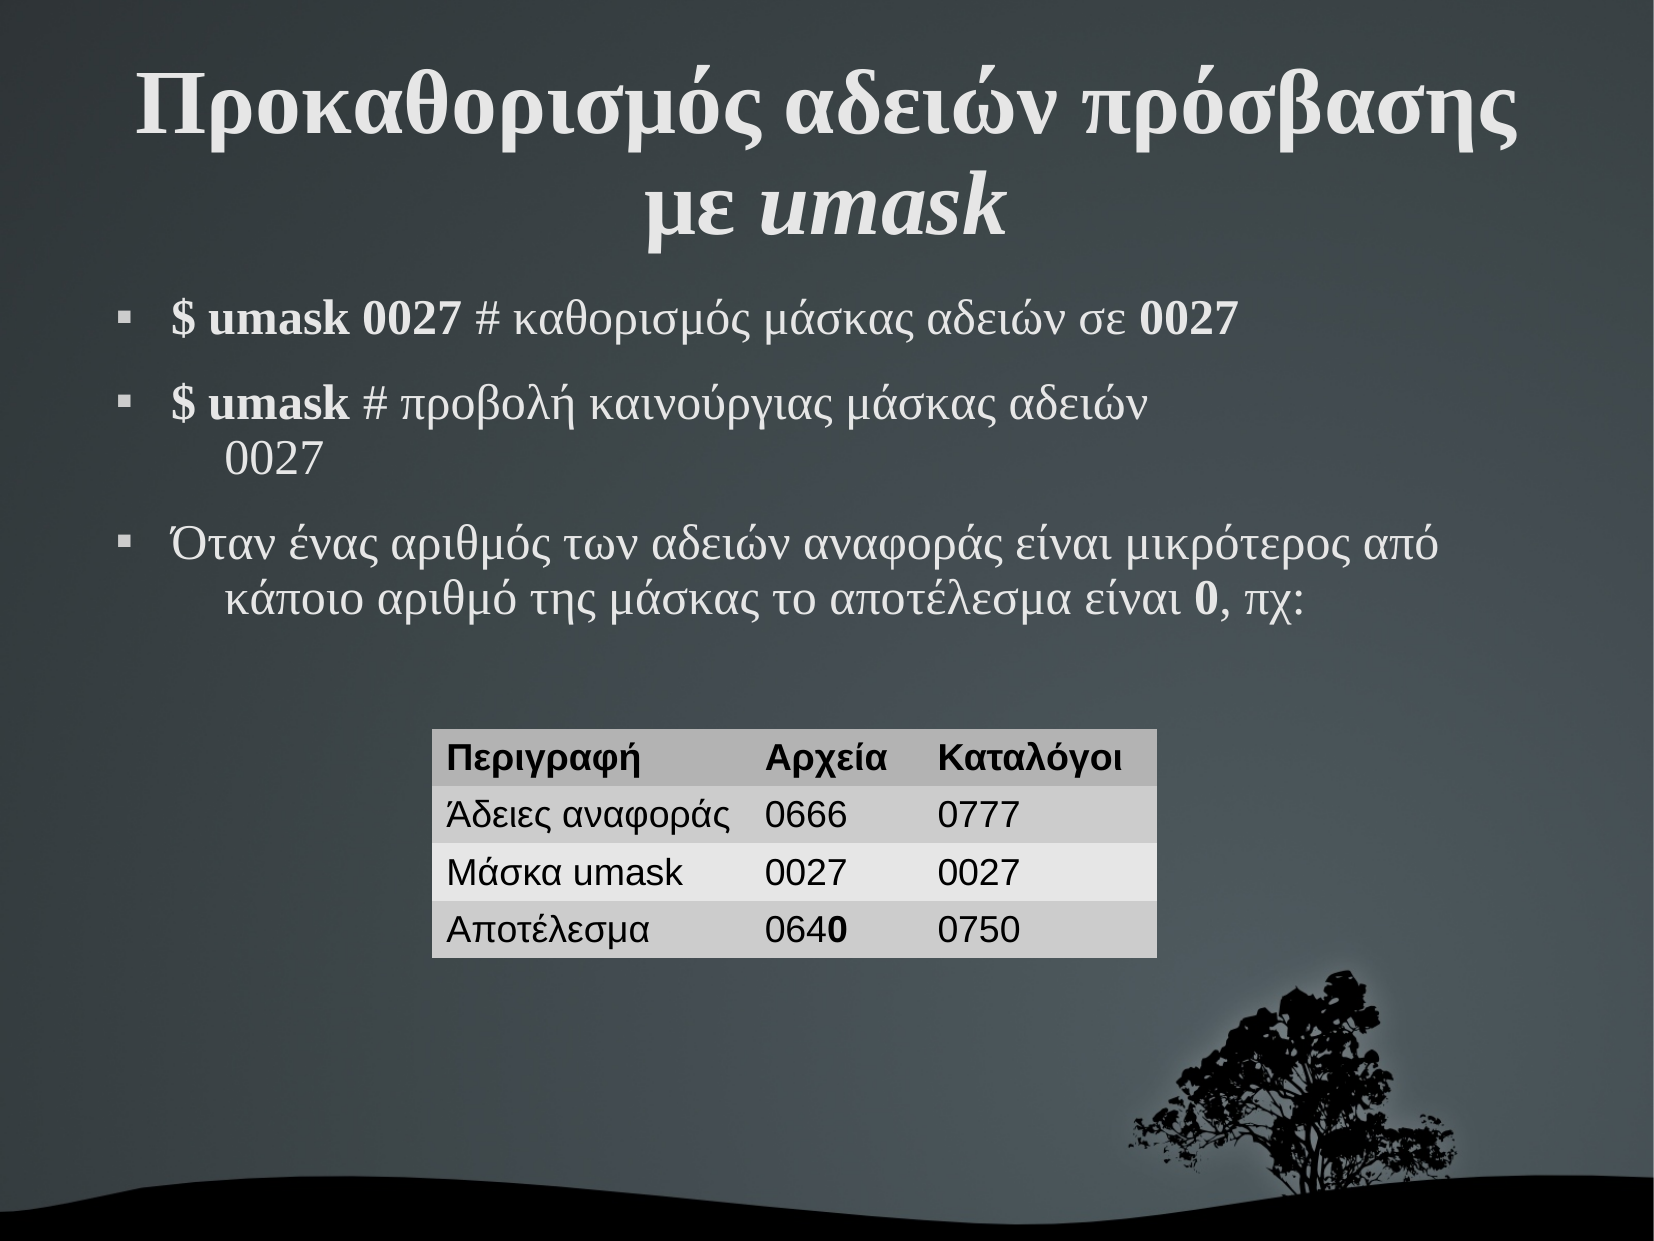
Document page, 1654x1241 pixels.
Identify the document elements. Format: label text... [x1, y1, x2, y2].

table_cell Αποτέλεσμα [432, 901, 750, 958]
table_cell Μάσκα umask [432, 843, 750, 901]
list $ umask 0027 # καθορισμός μάσκας αδειών σε 0027 $ umask # προβολή καινούργιας μάσκας αδειών 0027 Όταν ένας αριθμός των αδειών αναφοράς είναι μικρότερος από κάποιο αριθμό της μάσκας το αποτέλεσμα είναι 0, πχ: [82, 290, 1571, 1109]
table_cell 0027 [923, 843, 1157, 901]
table_header Αρχεία [750, 729, 923, 786]
picture [0, 0, 1654, 1241]
table_cell Άδειες αναφοράς [432, 786, 750, 843]
title Προκαθορισμός αδειών πρόσβασης με umask [82, 33, 1571, 273]
table_cell 0750 [923, 901, 1157, 958]
table_cell 0027 [750, 843, 923, 901]
table_cell 0666 [750, 786, 923, 843]
table_cell 0640 [750, 901, 923, 958]
table_cell 0777 [923, 786, 1157, 843]
table_header Καταλόγοι [923, 729, 1157, 786]
table_header Περιγραφή [432, 729, 750, 786]
